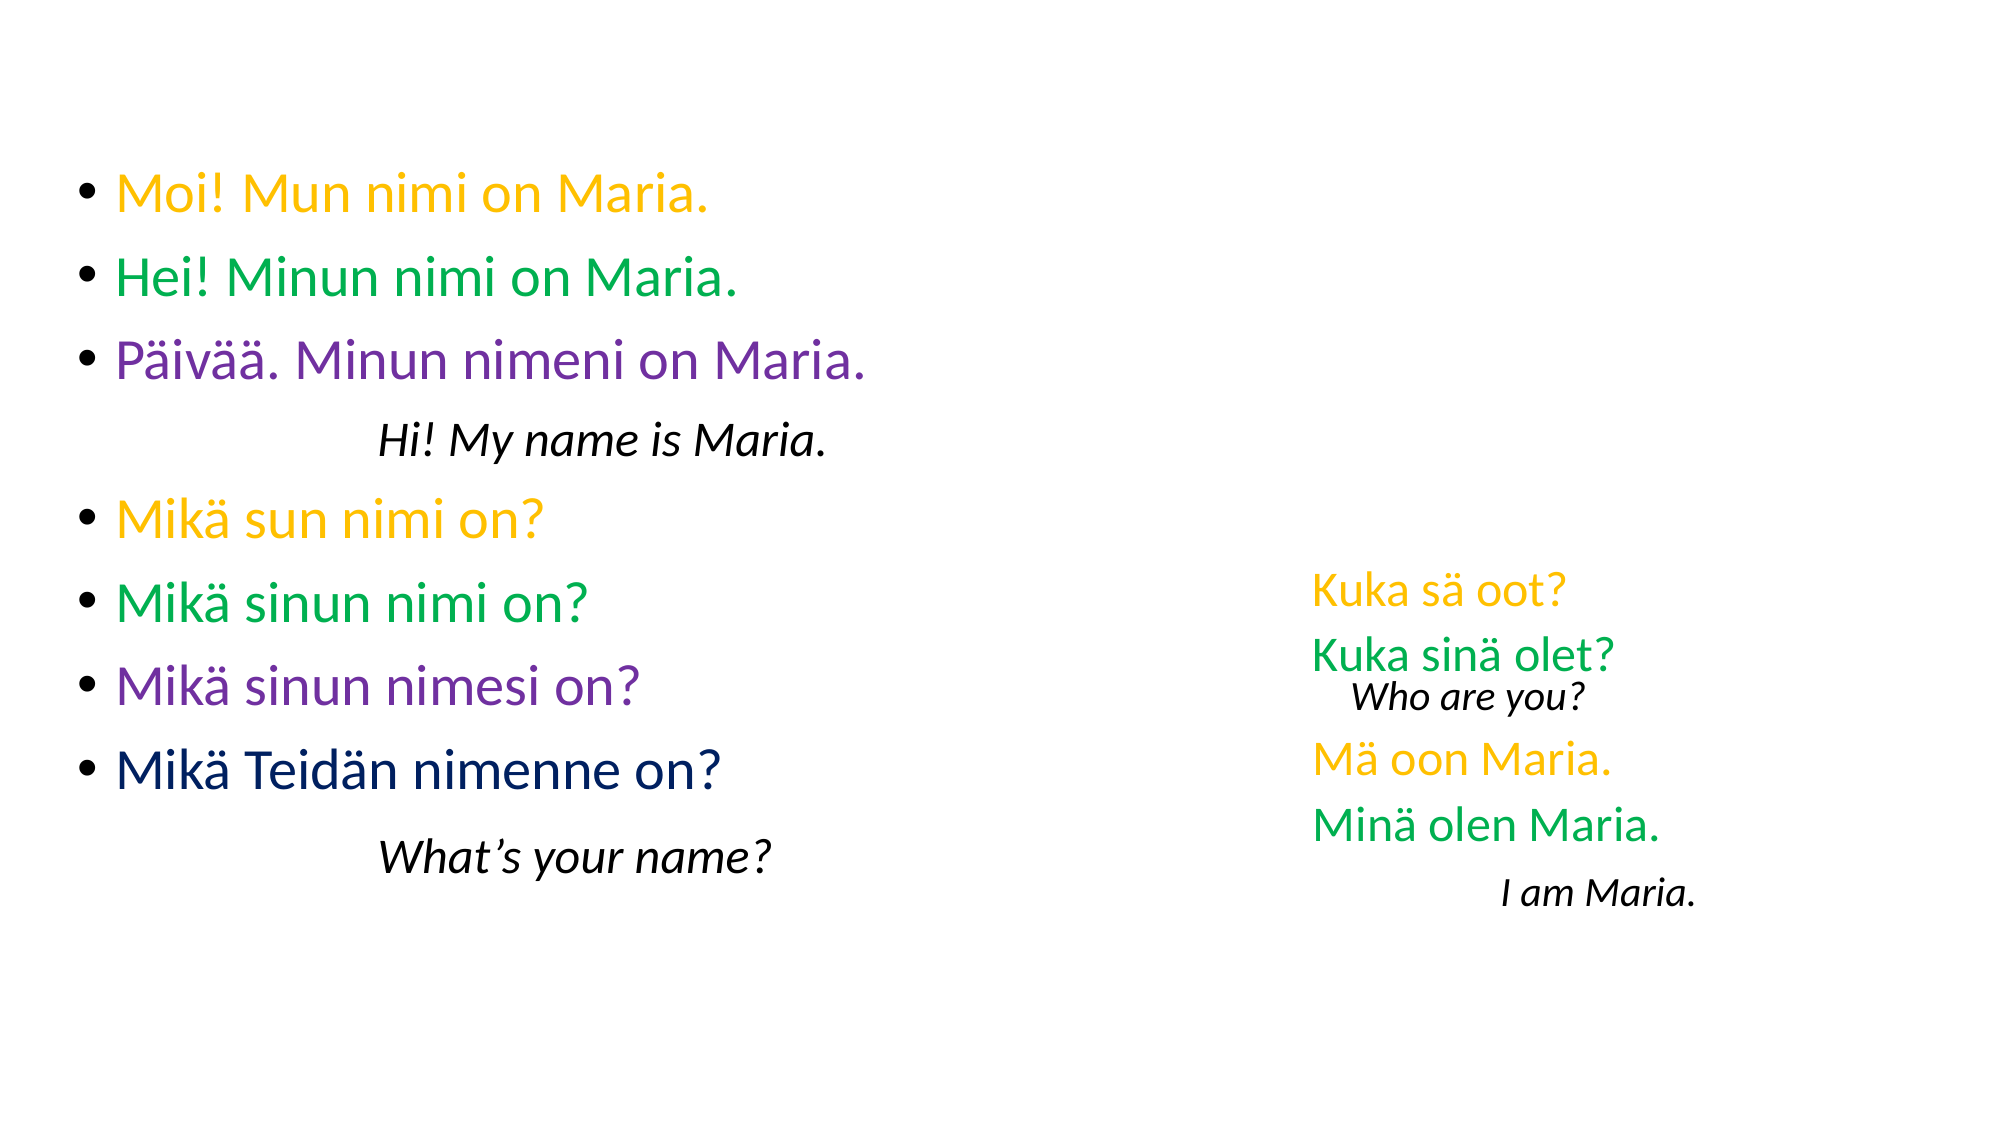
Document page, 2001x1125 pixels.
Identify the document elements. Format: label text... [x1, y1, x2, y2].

list Moi! Mun nimi on Maria. Hei! Minun nimi on Maria. Päivää. Minun nimeni on Maria. Hi! My name is Maria. Mikä sun nimi on? Mikä sinun nimi on? Mikä sinun nimesi on? Mikä Teidän nimenne on? What’s your name? [62, 154, 1298, 1109]
text_box Kuka sä oot? Kuka sinä olet? Who are you? Mä oon Maria. Minä olen Maria. I am Maria. [1297, 562, 1945, 1125]
